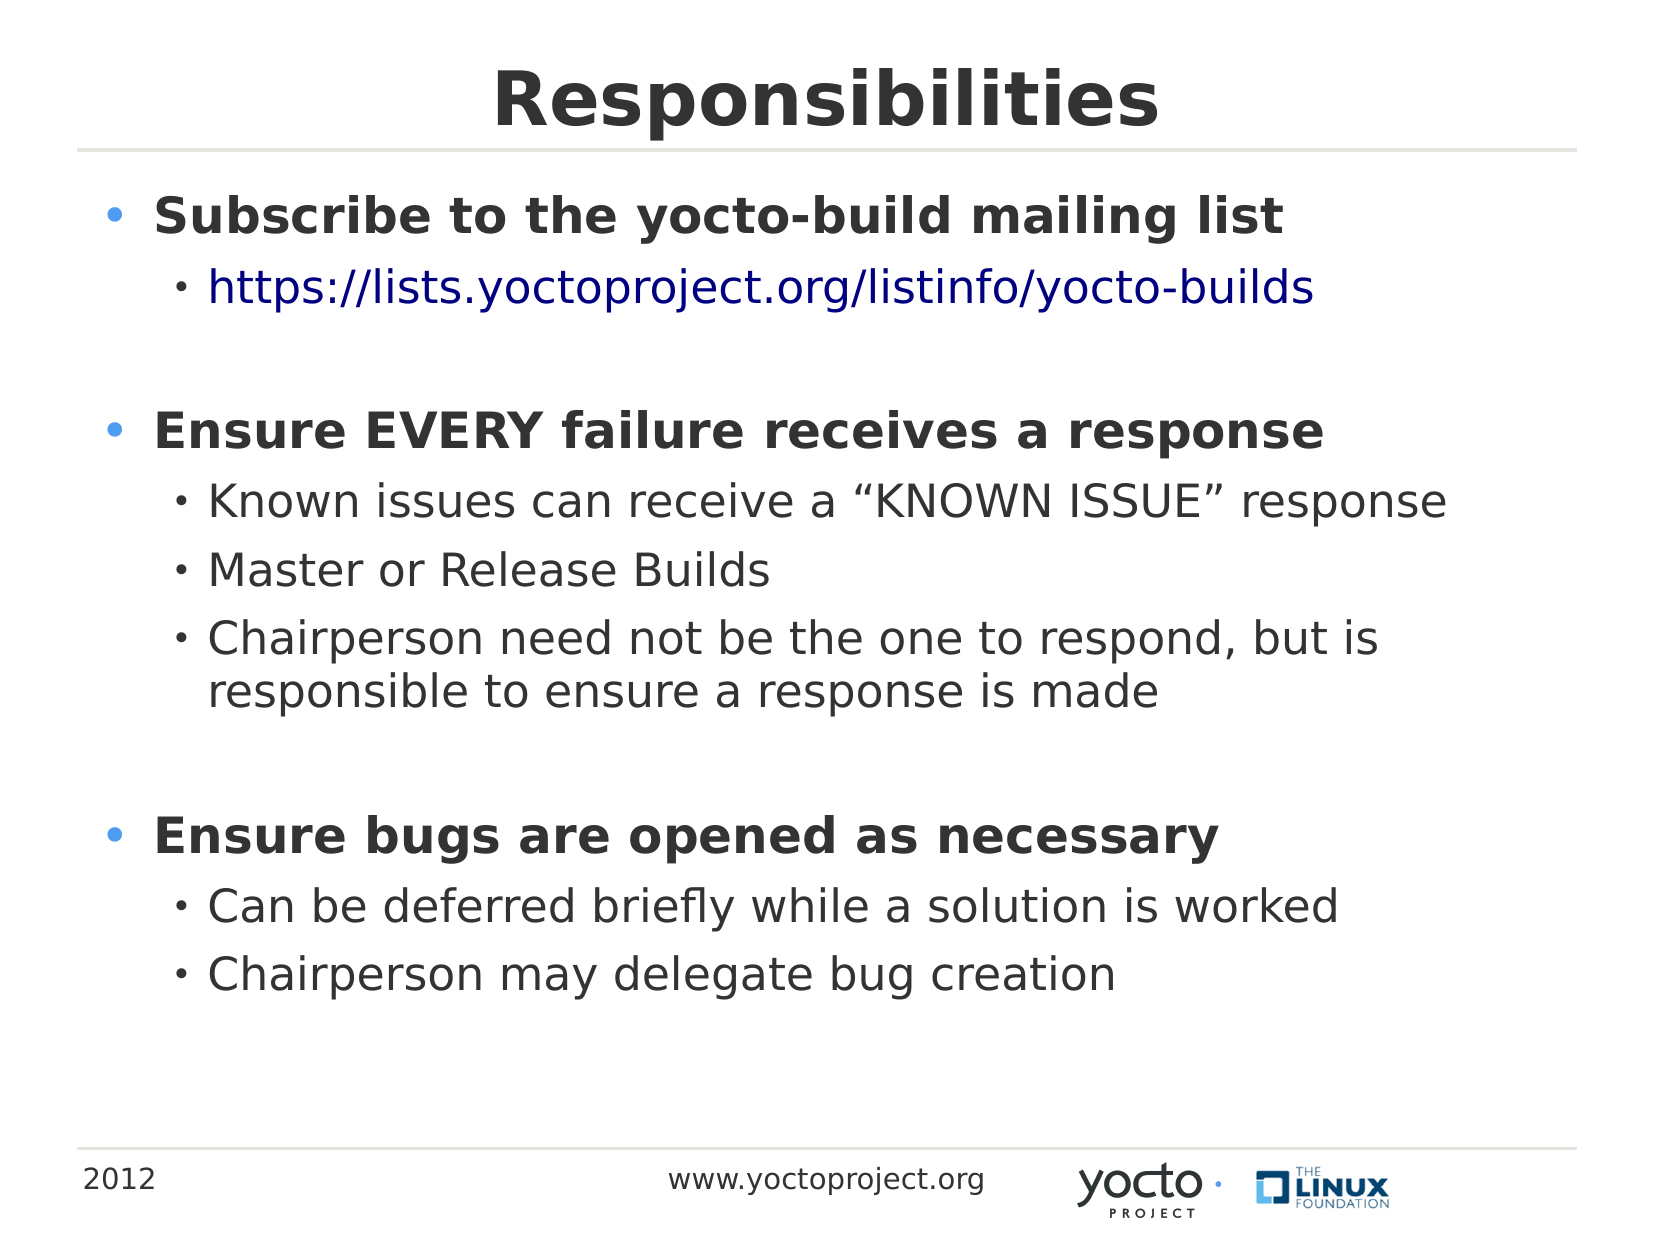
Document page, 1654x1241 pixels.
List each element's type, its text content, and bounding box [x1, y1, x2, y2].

picture [1252, 1162, 1392, 1211]
title Responsibilities [82, 49, 1571, 151]
picture [1077, 1162, 1221, 1218]
list Subscribe to the yocto-build mailing list https://lists.yoctoproject.org/listinfo/yocto-builds Ensure EVERY failure receives a response Known issues can receive a “KNOWN ISSUE” response Master or Release Builds Chairperson need not be the one to respond, but is responsible to ensure a response is made Ensure bugs are opened as necessary Can be deferred briefly while a solution is worked Chairperson may delegate bug creation [82, 187, 1571, 1141]
